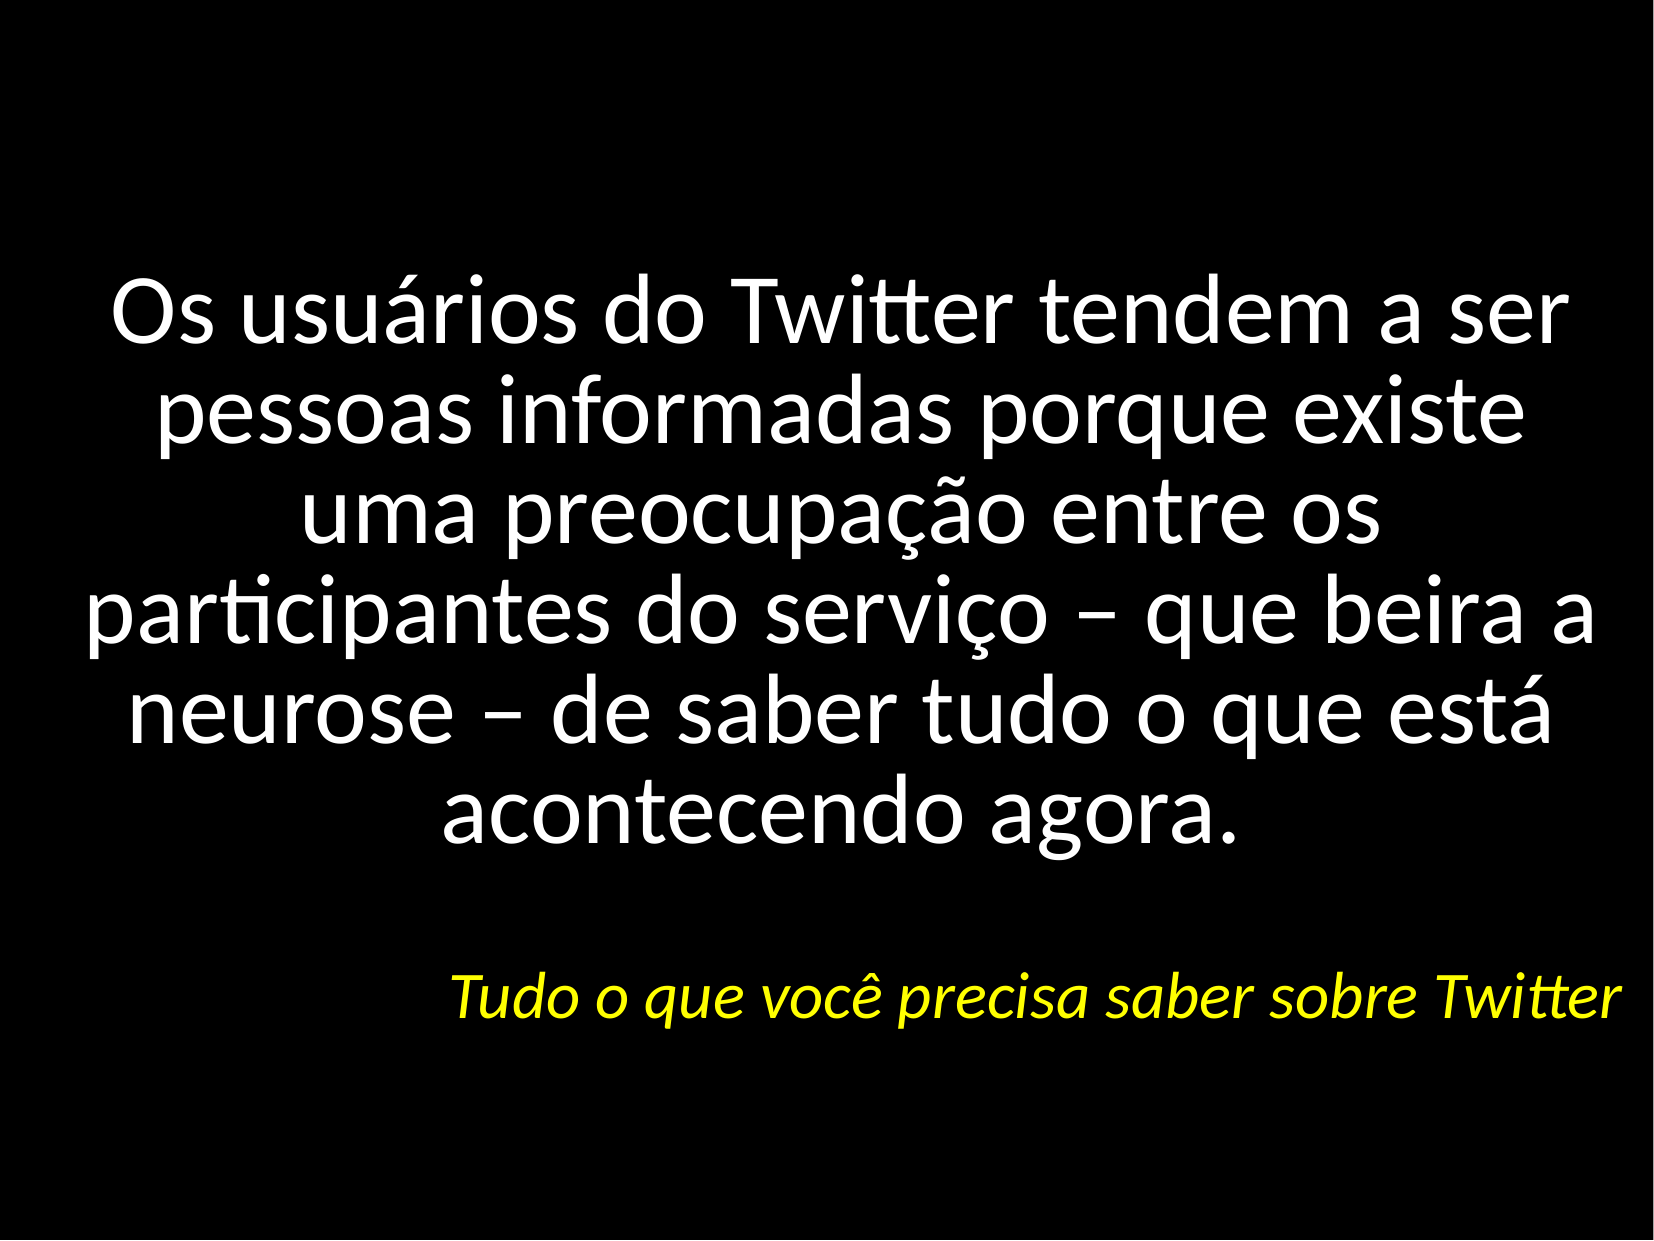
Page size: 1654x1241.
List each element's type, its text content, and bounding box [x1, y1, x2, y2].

subtitle Os usuários do Twitter tendem a ser pessoas informadas porque existe uma preocupação entre os participantes do serviço – que beira a neurose – de saber tudo o que está acontecendo agora. Tudo o que você precisa saber sobre Twitter [59, 59, 1625, 1144]
